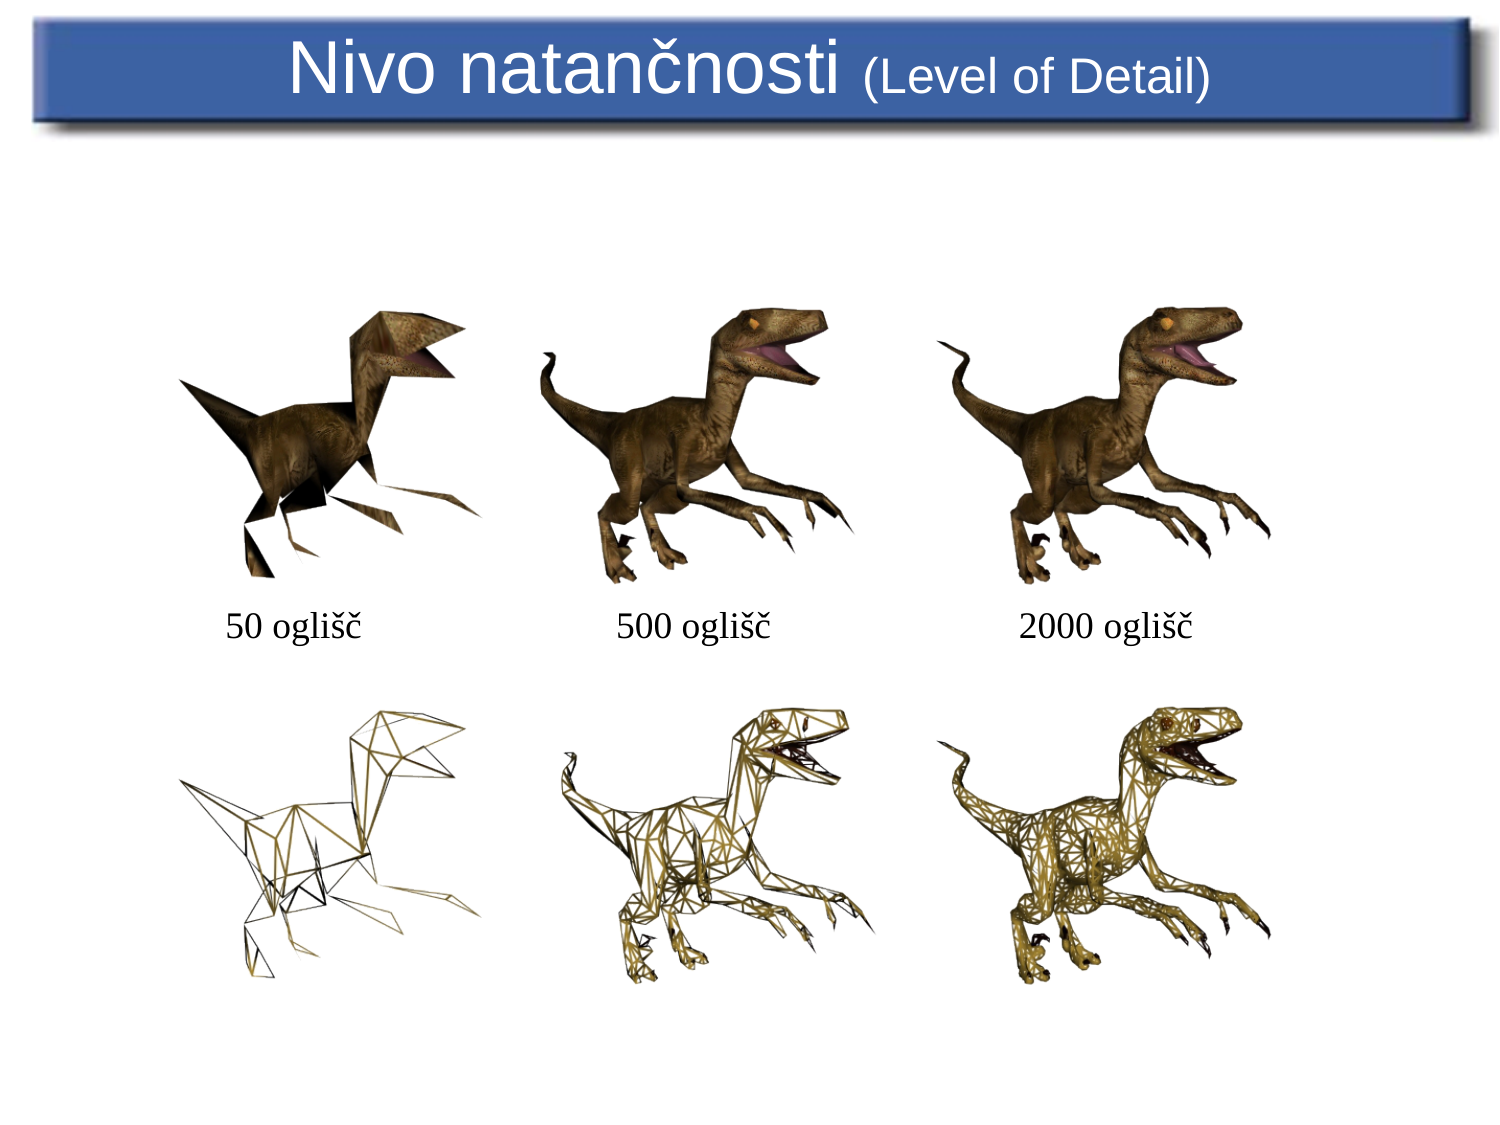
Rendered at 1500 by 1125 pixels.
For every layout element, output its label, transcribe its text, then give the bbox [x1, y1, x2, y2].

picture [112, 674, 1305, 989]
text_box 50 oglišč [174, 593, 413, 654]
text_box 500 oglišč [574, 593, 813, 654]
title Nivo natančnosti (Level of Detail) [0, 10, 1500, 116]
picture [31, 116, 1499, 142]
picture [112, 274, 1305, 589]
text_box 2000 oglišč [974, 593, 1238, 654]
